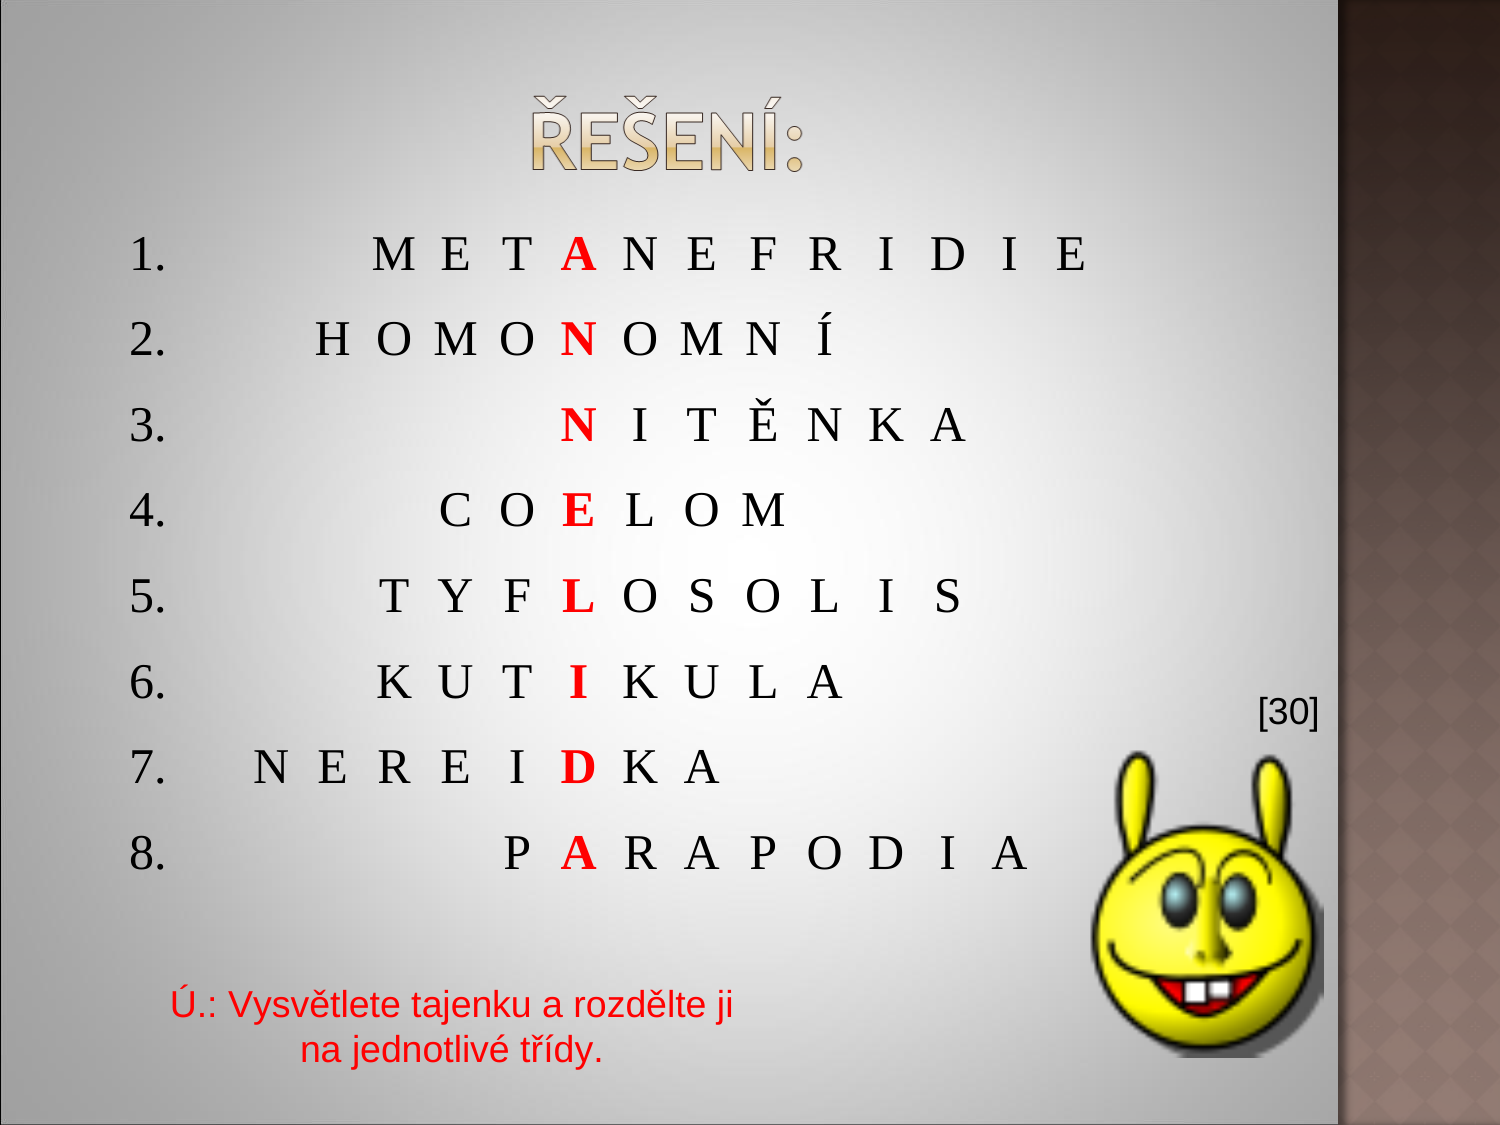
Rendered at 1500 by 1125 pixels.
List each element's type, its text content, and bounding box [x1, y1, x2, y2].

table_cell K [609, 725, 671, 810]
picture [0, 0, 1500, 1125]
table_cell K [855, 382, 917, 468]
table_cell 8. [117, 810, 179, 896]
text_box [73, 52, 1265, 189]
table_cell R [363, 725, 425, 810]
table_cell [1040, 639, 1102, 725]
table_cell N [548, 382, 609, 468]
table_cell [979, 297, 1040, 382]
table_cell O [671, 468, 733, 553]
table_cell A [794, 639, 855, 725]
table_cell I [548, 639, 609, 725]
table_cell [1040, 297, 1102, 382]
table_cell O [609, 297, 671, 382]
table_cell E [425, 725, 486, 810]
table_cell P [486, 810, 548, 896]
table_cell [917, 639, 979, 725]
table_header I [855, 211, 917, 297]
text_box Ú.: Vysvětlete tajenku a rozdělte ji na jednotlivé třídy. [155, 972, 749, 1079]
table_header 1. [117, 211, 179, 297]
table_cell S [671, 553, 733, 639]
table_cell [179, 468, 240, 553]
table_cell I [855, 553, 917, 639]
table_cell [917, 725, 979, 810]
table_cell H [302, 297, 363, 382]
table_cell O [733, 553, 794, 639]
table_cell O [486, 468, 548, 553]
table_cell C [425, 468, 486, 553]
table_cell E [548, 468, 609, 553]
table_cell [1040, 553, 1102, 639]
table_cell [855, 725, 917, 810]
table_cell L [609, 468, 671, 553]
table_cell [302, 468, 363, 553]
table_cell [979, 725, 1040, 810]
table_cell I [486, 725, 548, 810]
table_cell [425, 810, 486, 896]
table_cell 2. [117, 297, 179, 382]
text_box [30] [1242, 679, 1336, 786]
table_cell [363, 382, 425, 468]
table_cell [240, 639, 302, 725]
table_cell A [979, 810, 1040, 896]
table_header A [548, 211, 609, 297]
table_header I [979, 211, 1040, 297]
table_cell M [425, 297, 486, 382]
table_cell [240, 382, 302, 468]
table_cell A [917, 382, 979, 468]
table_cell N [240, 725, 302, 810]
table_cell Y [425, 553, 486, 639]
table_cell A [671, 725, 733, 810]
table_cell M [733, 468, 794, 553]
table_cell M [671, 297, 733, 382]
table_cell I [917, 810, 979, 896]
table_cell [794, 725, 855, 810]
table_cell [179, 382, 240, 468]
table_cell Í [794, 297, 855, 382]
table_cell [302, 382, 363, 468]
table_cell U [425, 639, 486, 725]
table_cell [733, 725, 794, 810]
table_cell S [917, 553, 979, 639]
table_header [179, 211, 240, 297]
table_cell T [486, 639, 548, 725]
table_cell 3. [117, 382, 179, 468]
table_cell T [363, 553, 425, 639]
table_cell [917, 297, 979, 382]
table_header R [794, 211, 855, 297]
table_cell O [363, 297, 425, 382]
table_cell [240, 468, 302, 553]
table_cell [855, 468, 917, 553]
table_cell F [486, 553, 548, 639]
table_cell A [548, 810, 609, 896]
table_cell [979, 553, 1040, 639]
table_cell Ě [733, 382, 794, 468]
table_cell [179, 297, 240, 382]
table_cell R [609, 810, 671, 896]
table_cell K [609, 639, 671, 725]
table_cell N [548, 297, 609, 382]
table_cell 4. [117, 468, 179, 553]
table_cell U [671, 639, 733, 725]
table_cell [179, 553, 240, 639]
table_cell [302, 553, 363, 639]
table_cell [179, 639, 240, 725]
table_header E [425, 211, 486, 297]
table_cell L [548, 553, 609, 639]
table_cell 6. [117, 639, 179, 725]
table_cell A [671, 810, 733, 896]
table_cell [1040, 382, 1102, 468]
table_cell [855, 297, 917, 382]
table_cell [1040, 810, 1089, 896]
table_cell [179, 810, 240, 896]
table_cell P [733, 810, 794, 896]
table_cell N [733, 297, 794, 382]
table_header [302, 211, 363, 297]
table_cell E [302, 725, 363, 810]
table_cell [302, 639, 363, 725]
table_cell [363, 468, 425, 553]
table_cell [240, 553, 302, 639]
table_cell 5. [117, 553, 179, 639]
table_header [240, 211, 302, 297]
table_cell [1040, 725, 1102, 810]
table_header M [363, 211, 425, 297]
table_cell [794, 468, 855, 553]
table_cell [240, 810, 302, 896]
table_cell [979, 468, 1040, 553]
table_cell L [794, 553, 855, 639]
table_cell D [548, 725, 609, 810]
table_cell 7. [117, 725, 179, 810]
table_cell D [855, 810, 917, 896]
table_cell [917, 468, 979, 553]
table_header N [609, 211, 671, 297]
table_header E [671, 211, 733, 297]
table_cell O [486, 297, 548, 382]
table_cell [486, 382, 548, 468]
table_cell K [363, 639, 425, 725]
table_cell O [609, 553, 671, 639]
table_cell [1040, 468, 1102, 553]
table_cell O [794, 810, 855, 896]
table_header E [1040, 211, 1102, 297]
table_cell T [671, 382, 733, 468]
table_cell [363, 810, 425, 896]
table_cell [979, 382, 1040, 468]
table_cell [425, 382, 486, 468]
table_header T [486, 211, 548, 297]
table_header D [917, 211, 979, 297]
table_cell [240, 297, 302, 382]
table_cell [979, 639, 1040, 725]
table_cell I [609, 382, 671, 468]
table_cell [302, 810, 363, 896]
table_cell N [794, 382, 855, 468]
table_cell [855, 639, 917, 725]
table_header F [733, 211, 794, 297]
table_cell L [733, 639, 794, 725]
table_cell [179, 725, 240, 810]
